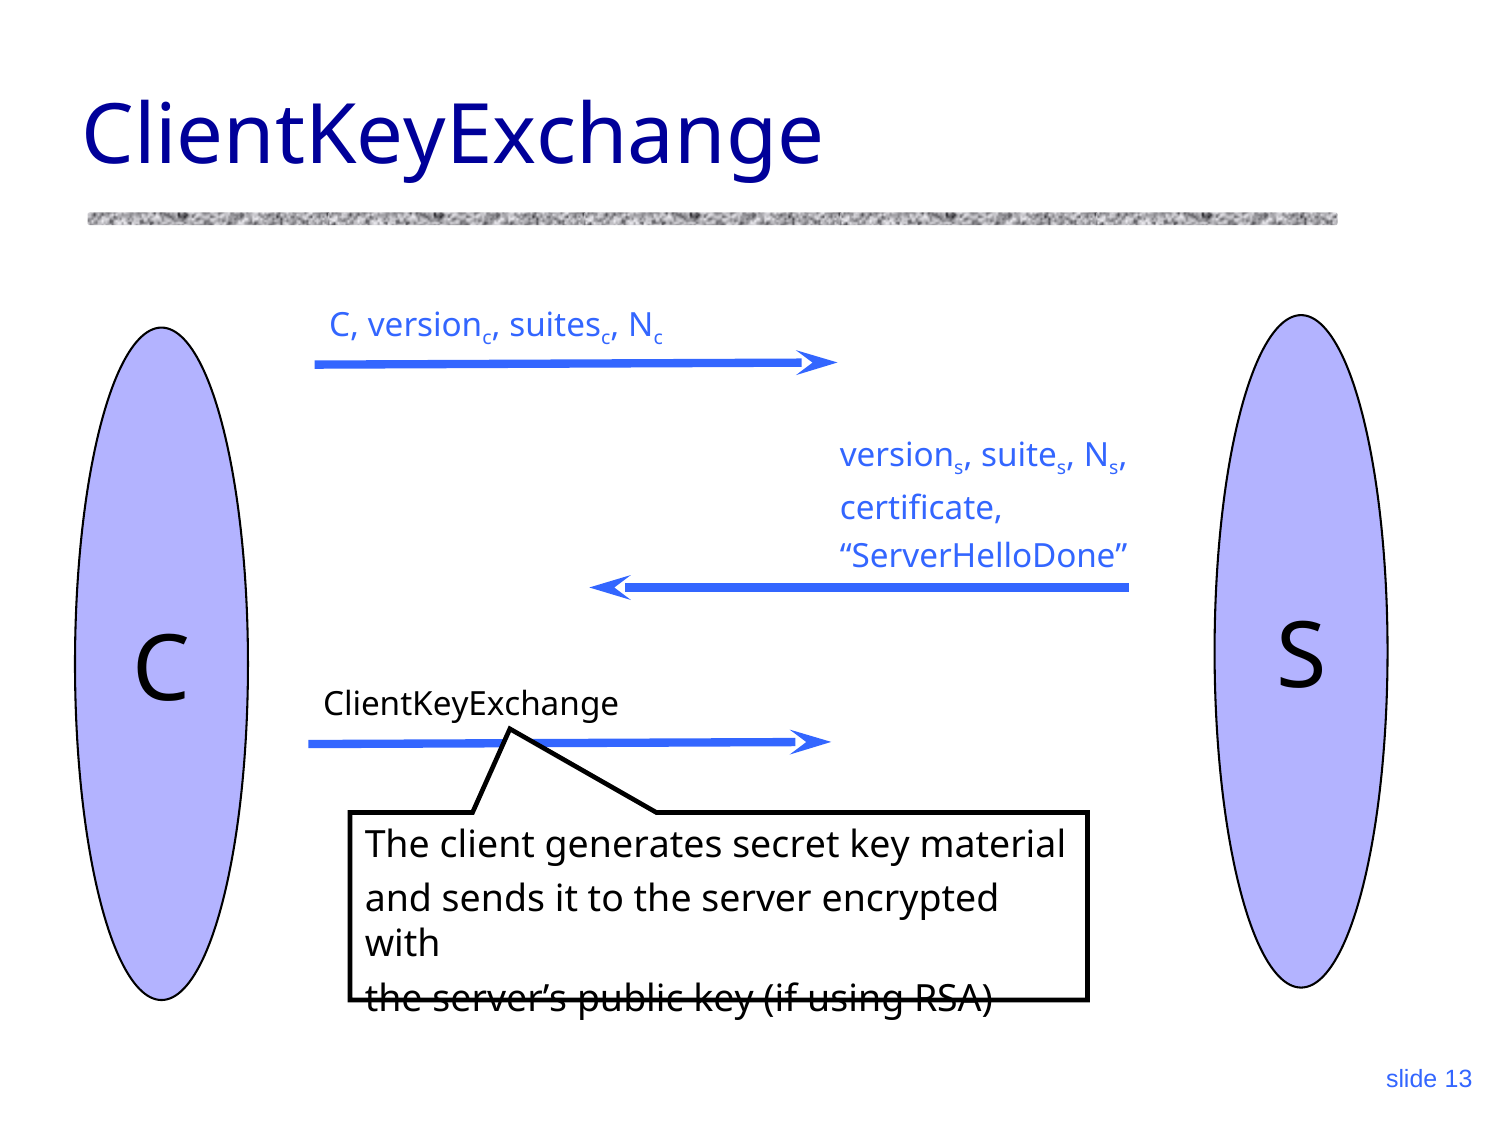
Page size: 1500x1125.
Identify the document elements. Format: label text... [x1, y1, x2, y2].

text_box C [75, 327, 248, 1001]
text_box C, versionc, suitesc, Nc [314, 295, 678, 357]
text_box The client generates secret key material and sends it to the server encrypted with the server’s public key (if using RSA) [350, 728, 1088, 1000]
picture [87, 212, 1338, 226]
text_box versions, suites, Ns, certificate, “ServerHelloDone” [824, 425, 1143, 583]
text_box ClientKeyExchange [308, 674, 635, 731]
text_box slide <number> [1174, 1025, 1488, 1101]
title ClientKeyExchange [66, 37, 1342, 188]
text_box S [1214, 315, 1388, 988]
